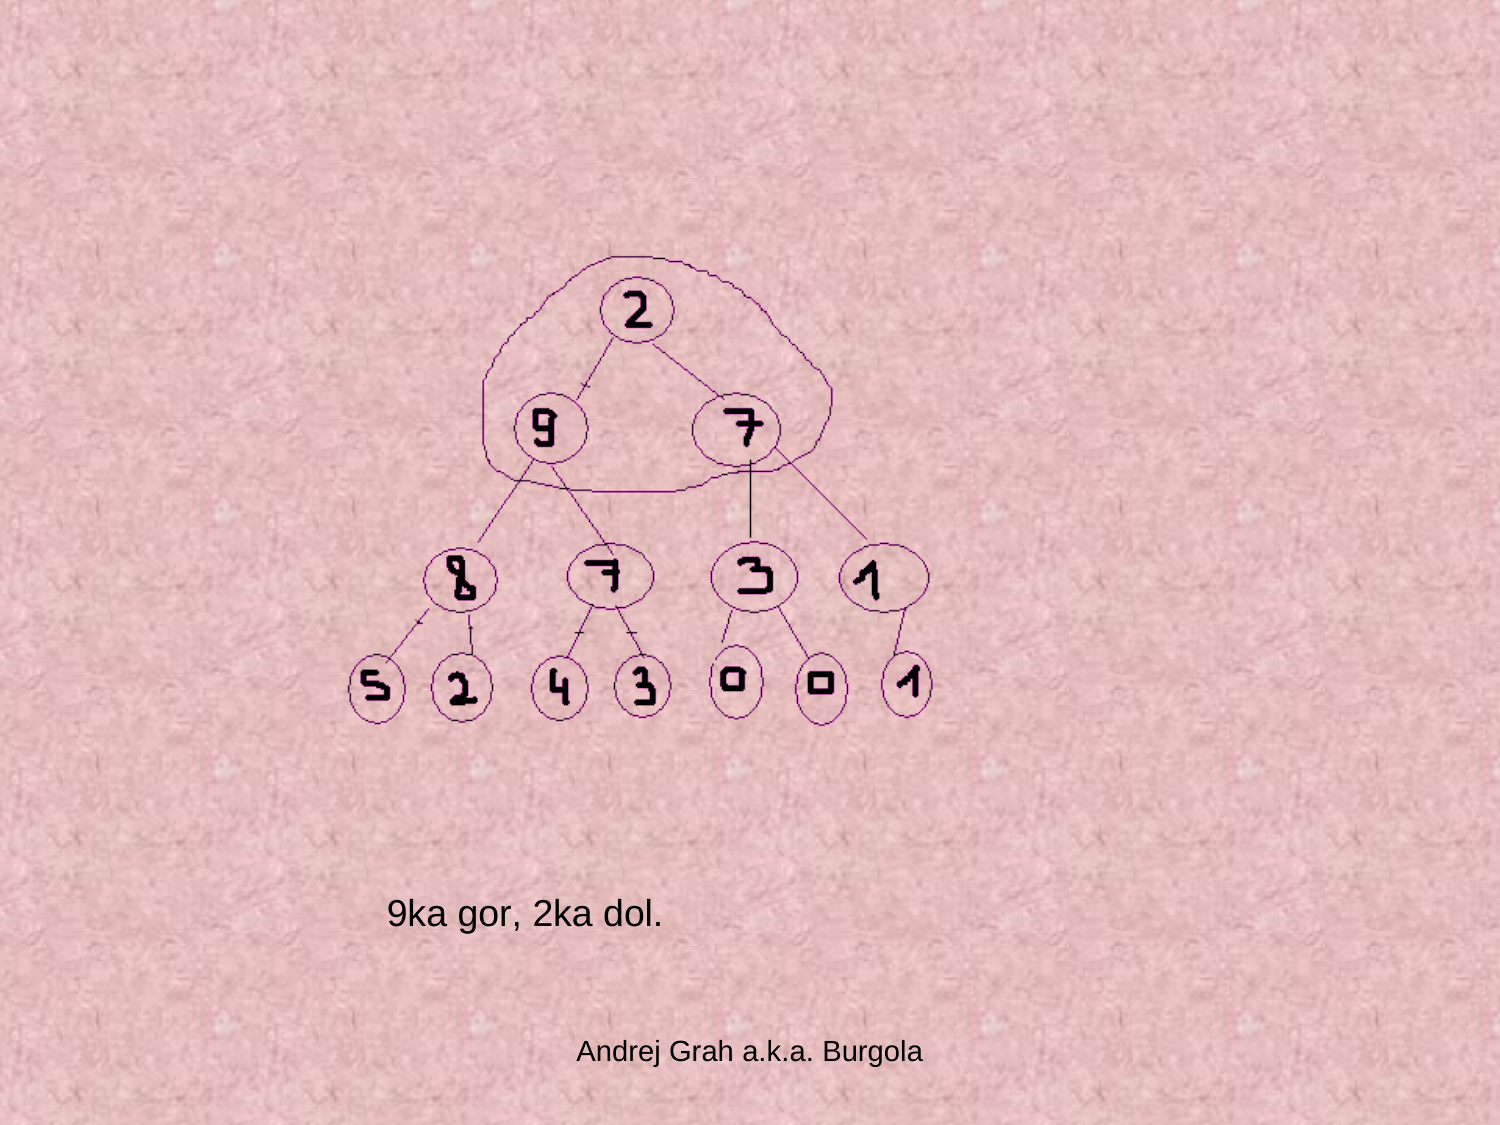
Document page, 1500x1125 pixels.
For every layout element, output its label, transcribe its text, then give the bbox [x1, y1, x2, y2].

text_box 9ka gor, 2ka dol. [372, 881, 1081, 942]
picture [0, 0, 1500, 1125]
text_box Andrej Grah a.k.a. Burgola [512, 1024, 988, 1103]
